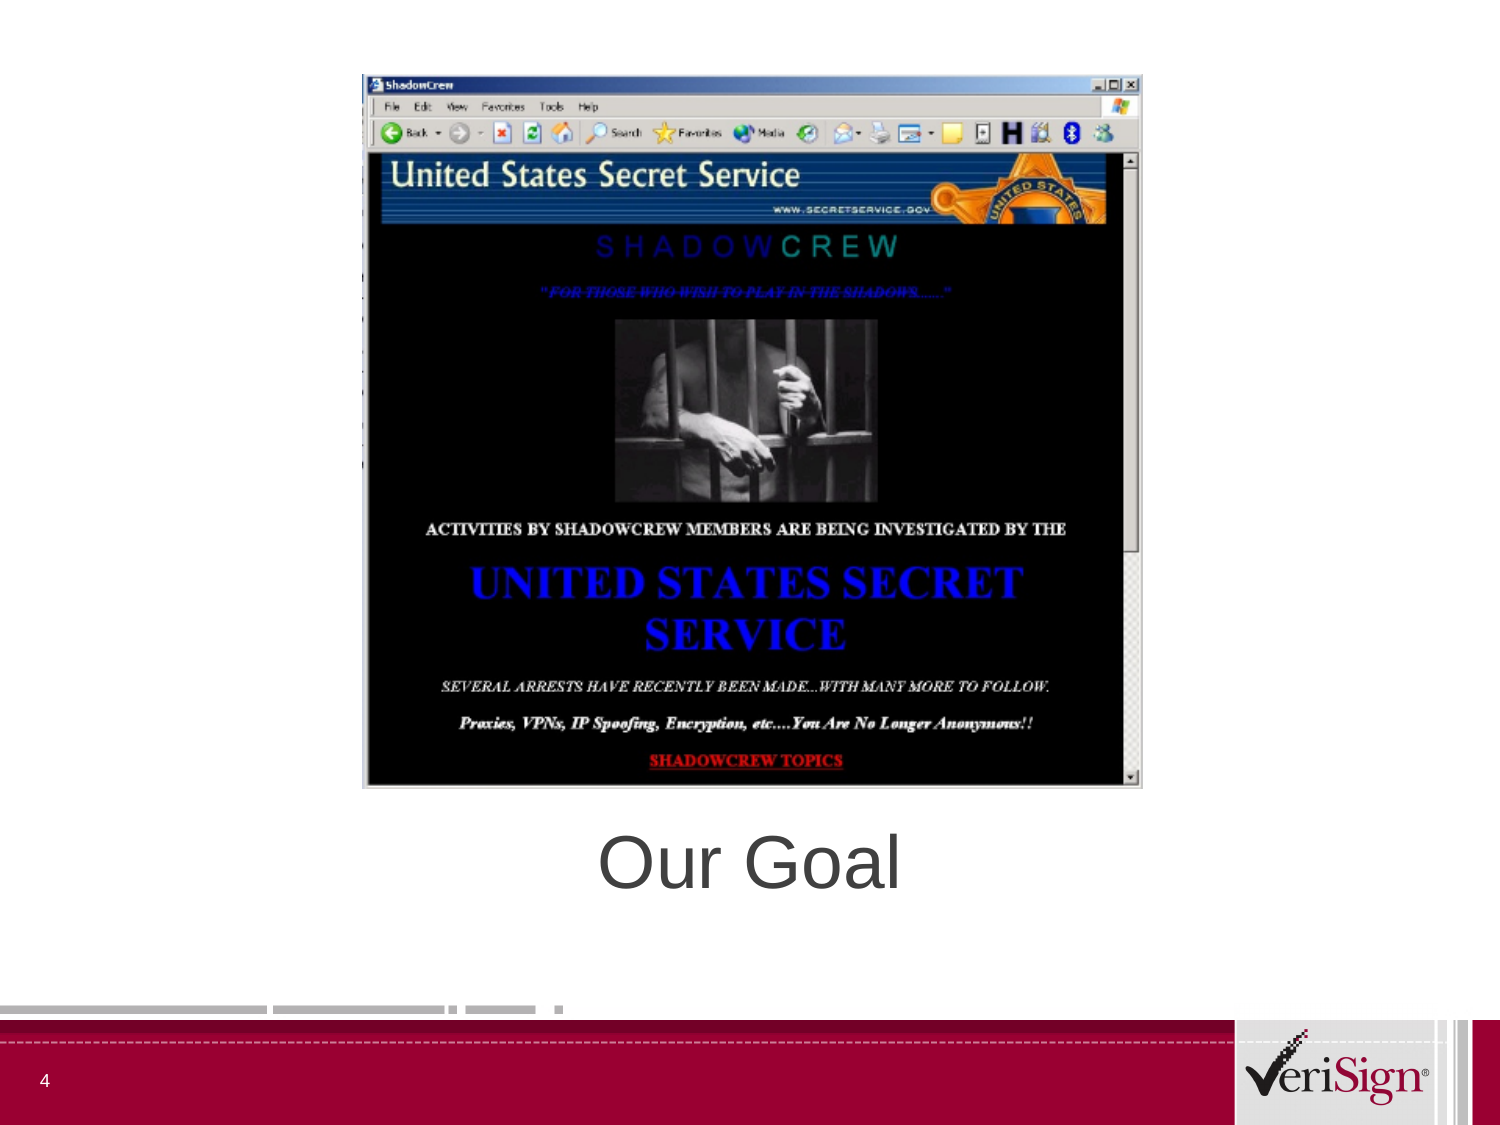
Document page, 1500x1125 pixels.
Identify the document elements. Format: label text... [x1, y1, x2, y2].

title Our Goal [75, 675, 1426, 1051]
picture [362, 74, 1144, 790]
